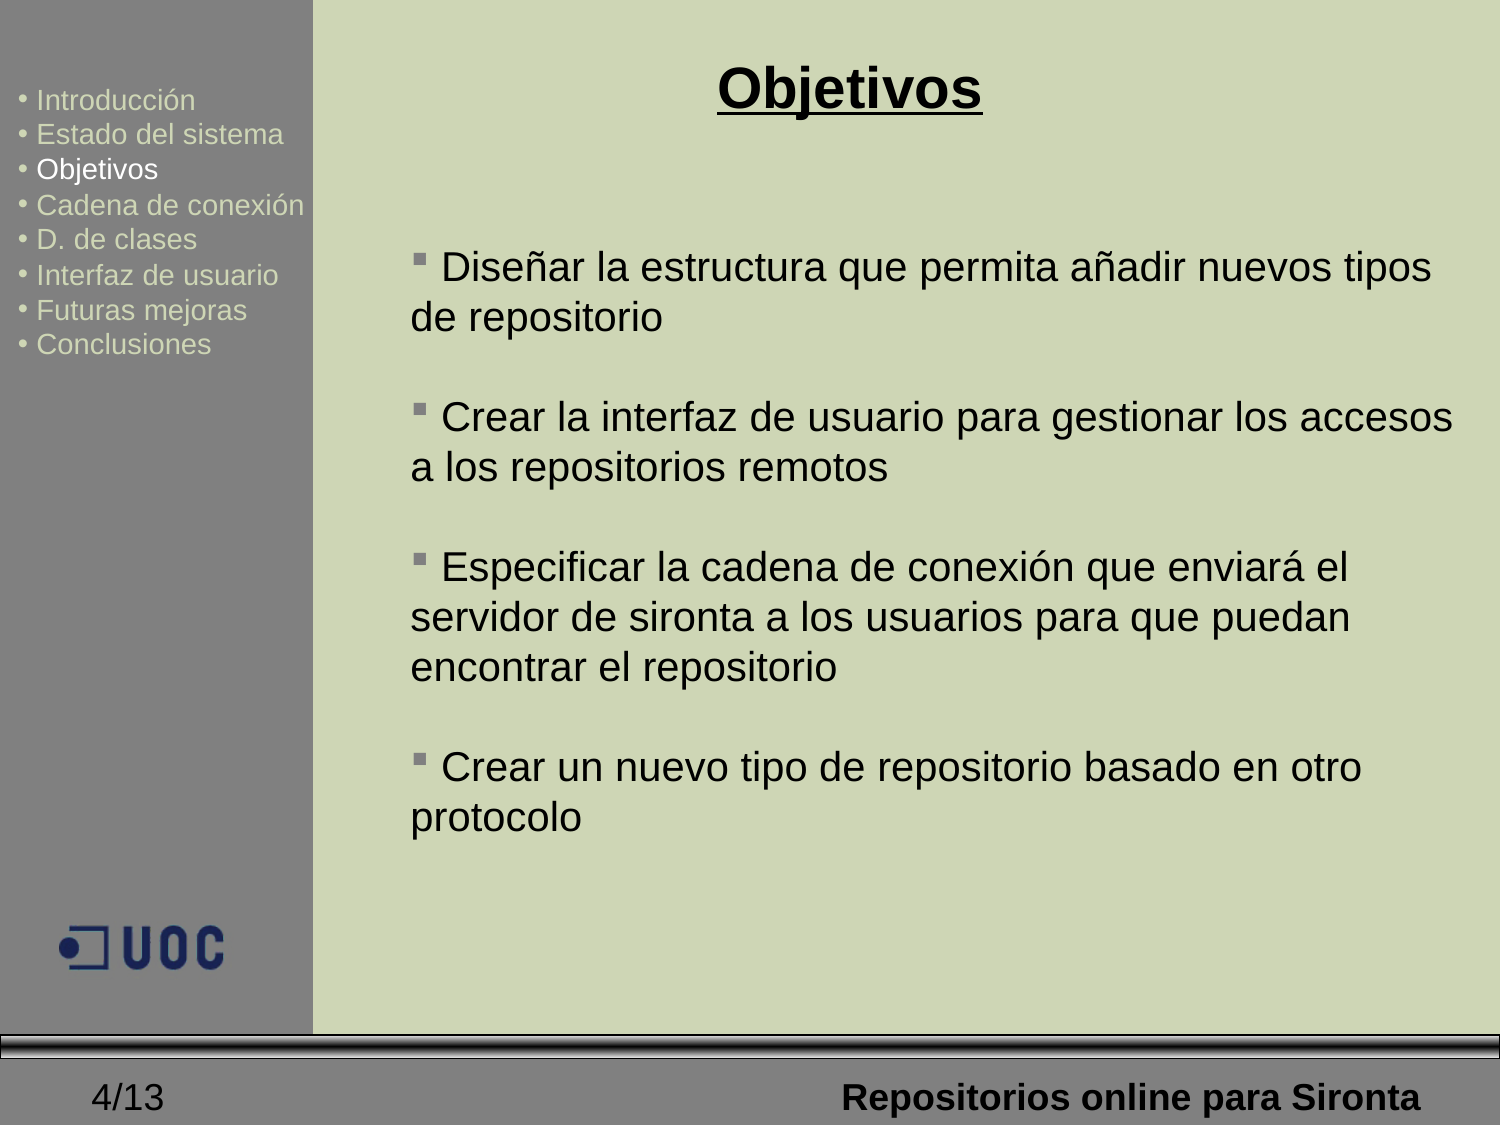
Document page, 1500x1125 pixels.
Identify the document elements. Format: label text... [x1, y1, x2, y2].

text_box Introducción Estado del sistema Objetivos Cadena de conexión D. de clases Interfaz de usuario Futuras mejoras Conclusiones [3, 73, 320, 439]
picture [59, 915, 237, 988]
text_box Repositorios online para Sironta [826, 1064, 1500, 1125]
text_box Objetivos [702, 42, 998, 129]
text_box [0, 0, 1500, 1059]
text_box Diseñar la estructura que permita añadir nuevos tipos de repositorio Crear la interfaz de usuario para gestionar los accesos a los repositorios remotos Especificar la cadena de conexión que enviará el servidor de sironta a los usuarios para que puedan encontrar el repositorio Crear un nuevo tipo de repositorio basado en otro protocolo [395, 231, 1471, 898]
